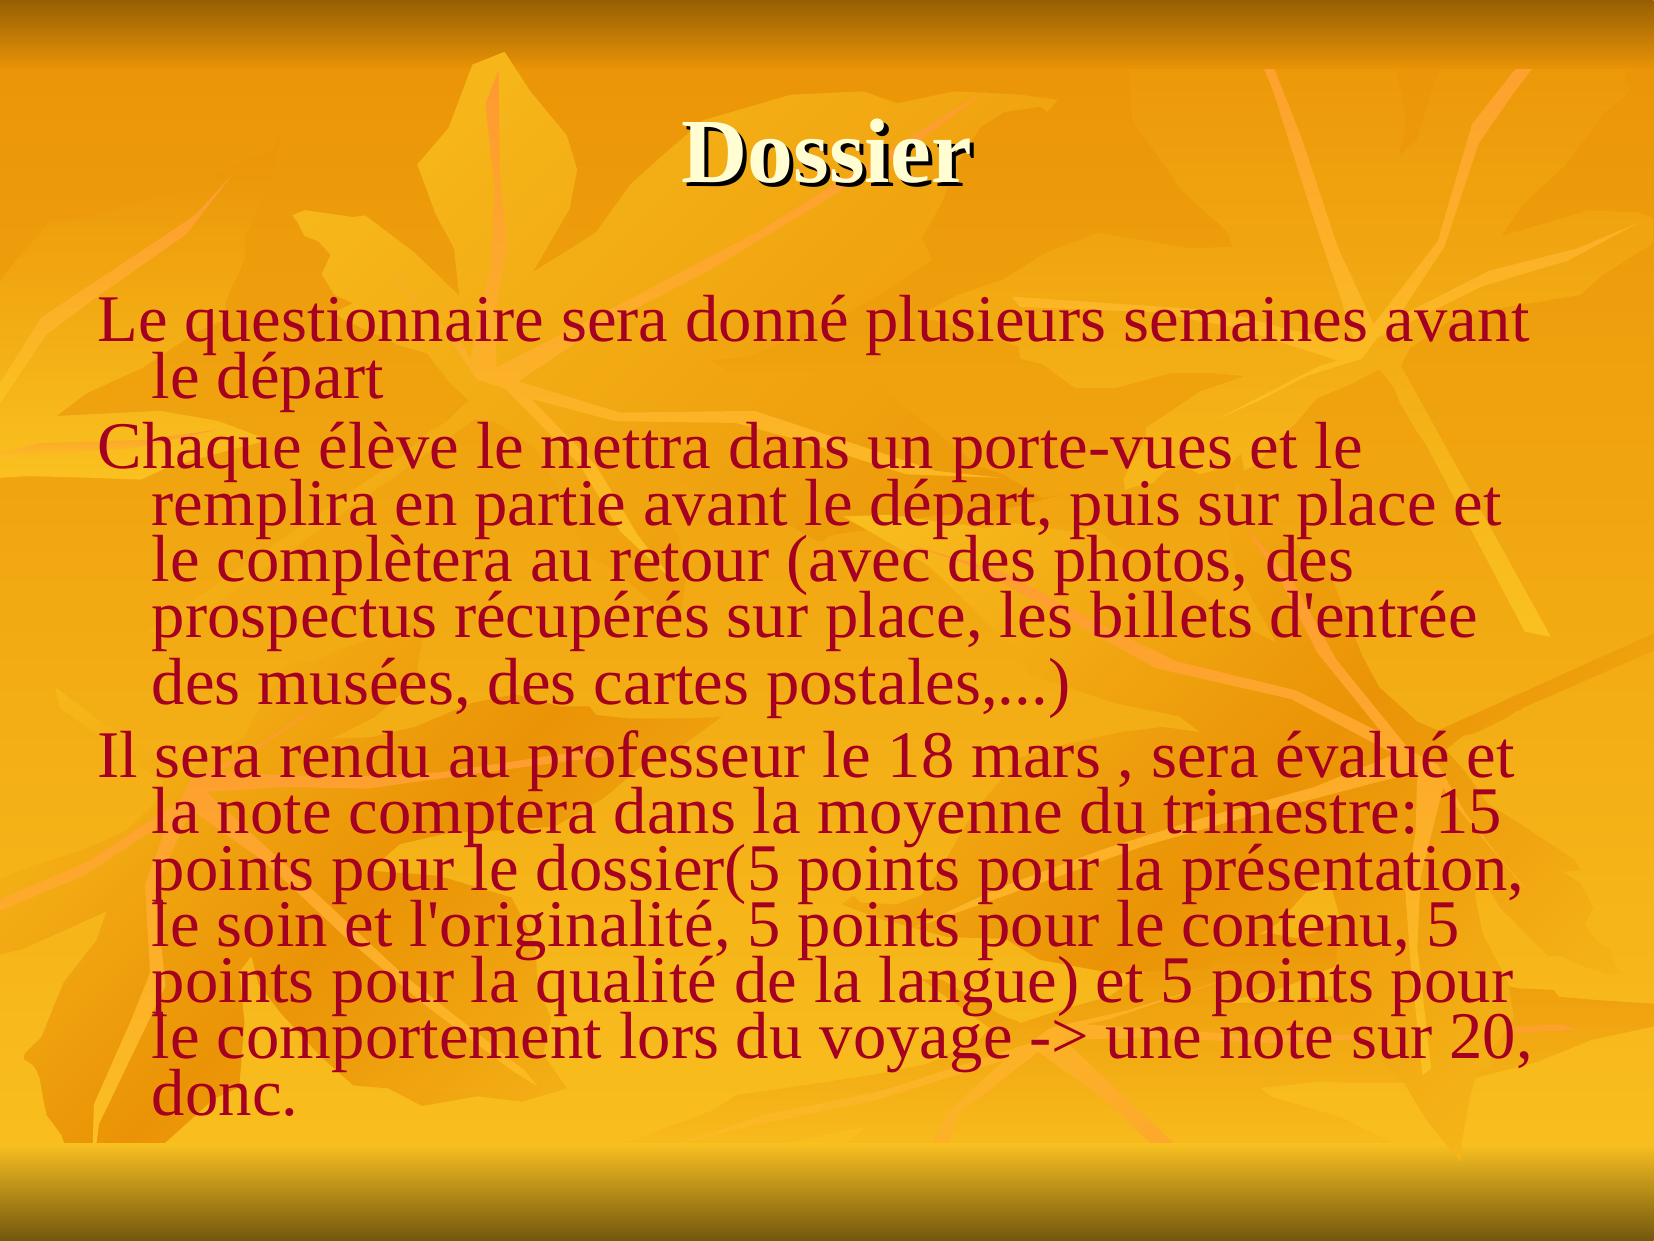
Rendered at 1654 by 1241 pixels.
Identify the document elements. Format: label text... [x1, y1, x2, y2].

text_box Le questionnaire sera donné plusieurs semaines avant le départ Chaque élève le mettra dans un porte-vues et le remplira en partie avant le départ, puis sur place et le complètera au retour (avec des photos, des prospectus récupérés sur place, les billets d'entrée des musées, des cartes postales,...)‏ Il sera rendu au professeur le 18 mars , sera évalué et la note comptera dans la moyenne du trimestre: 15 points pour le dossier(5 points pour la présentation, le soin et l'originalité, 5 points pour le contenu, 5 points pour la qualité de la langue) et 5 points pour le comportement lors du voyage -> une note sur 20, donc. [82, 289, 1571, 1203]
title Dossier [82, 50, 1571, 257]
